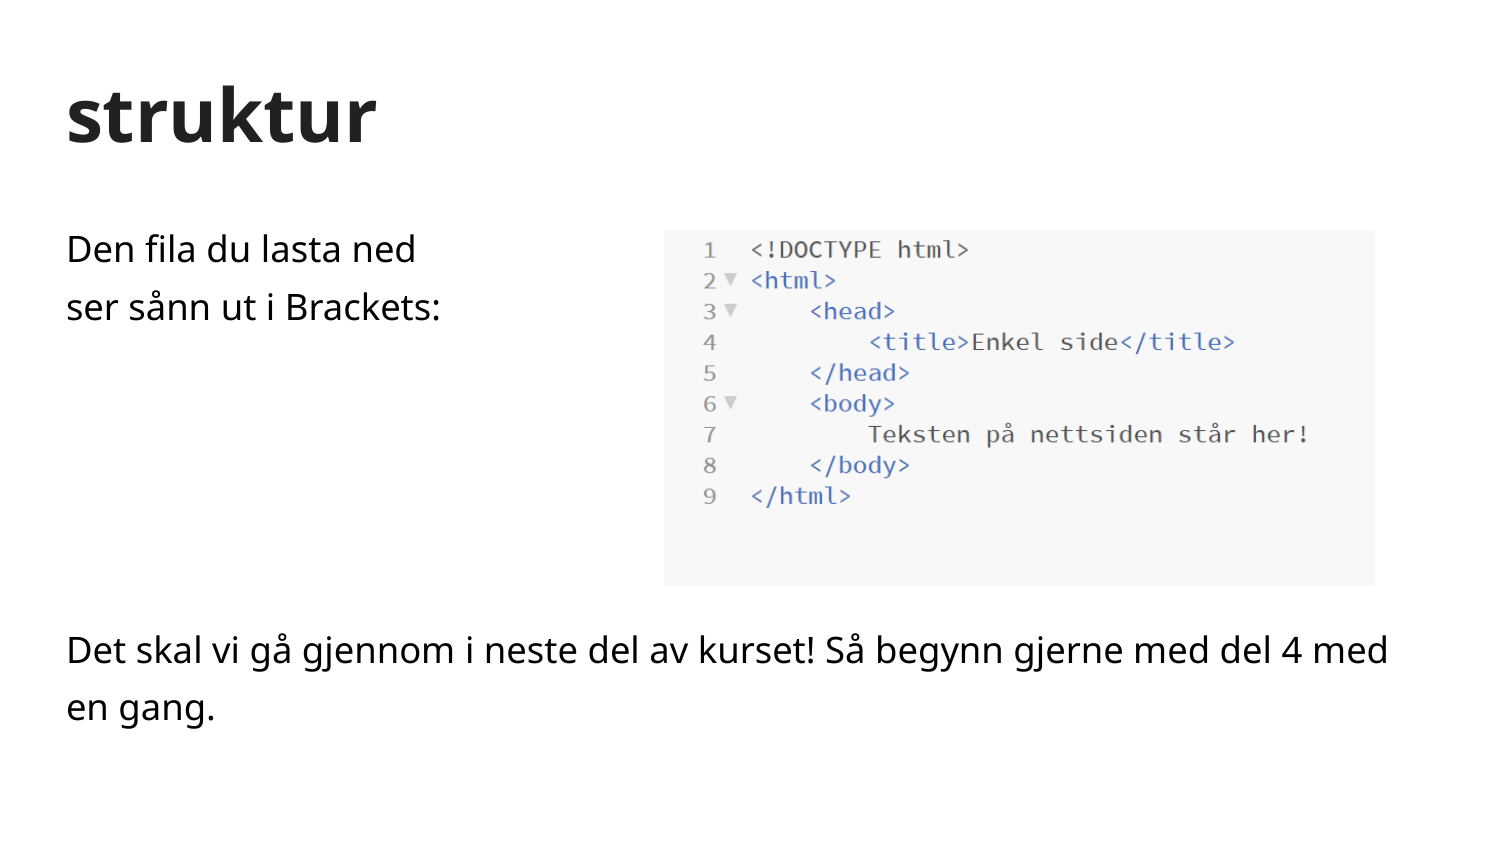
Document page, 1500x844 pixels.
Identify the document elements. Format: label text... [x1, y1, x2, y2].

list Den fila du lasta ned ser sånn ut i Brackets: Det skal vi gå gjennom i neste del av kurset! Så begynn gjerne med del 4 med en gang. [51, 201, 1449, 750]
picture [664, 230, 1375, 586]
title struktur [51, 48, 1449, 180]
